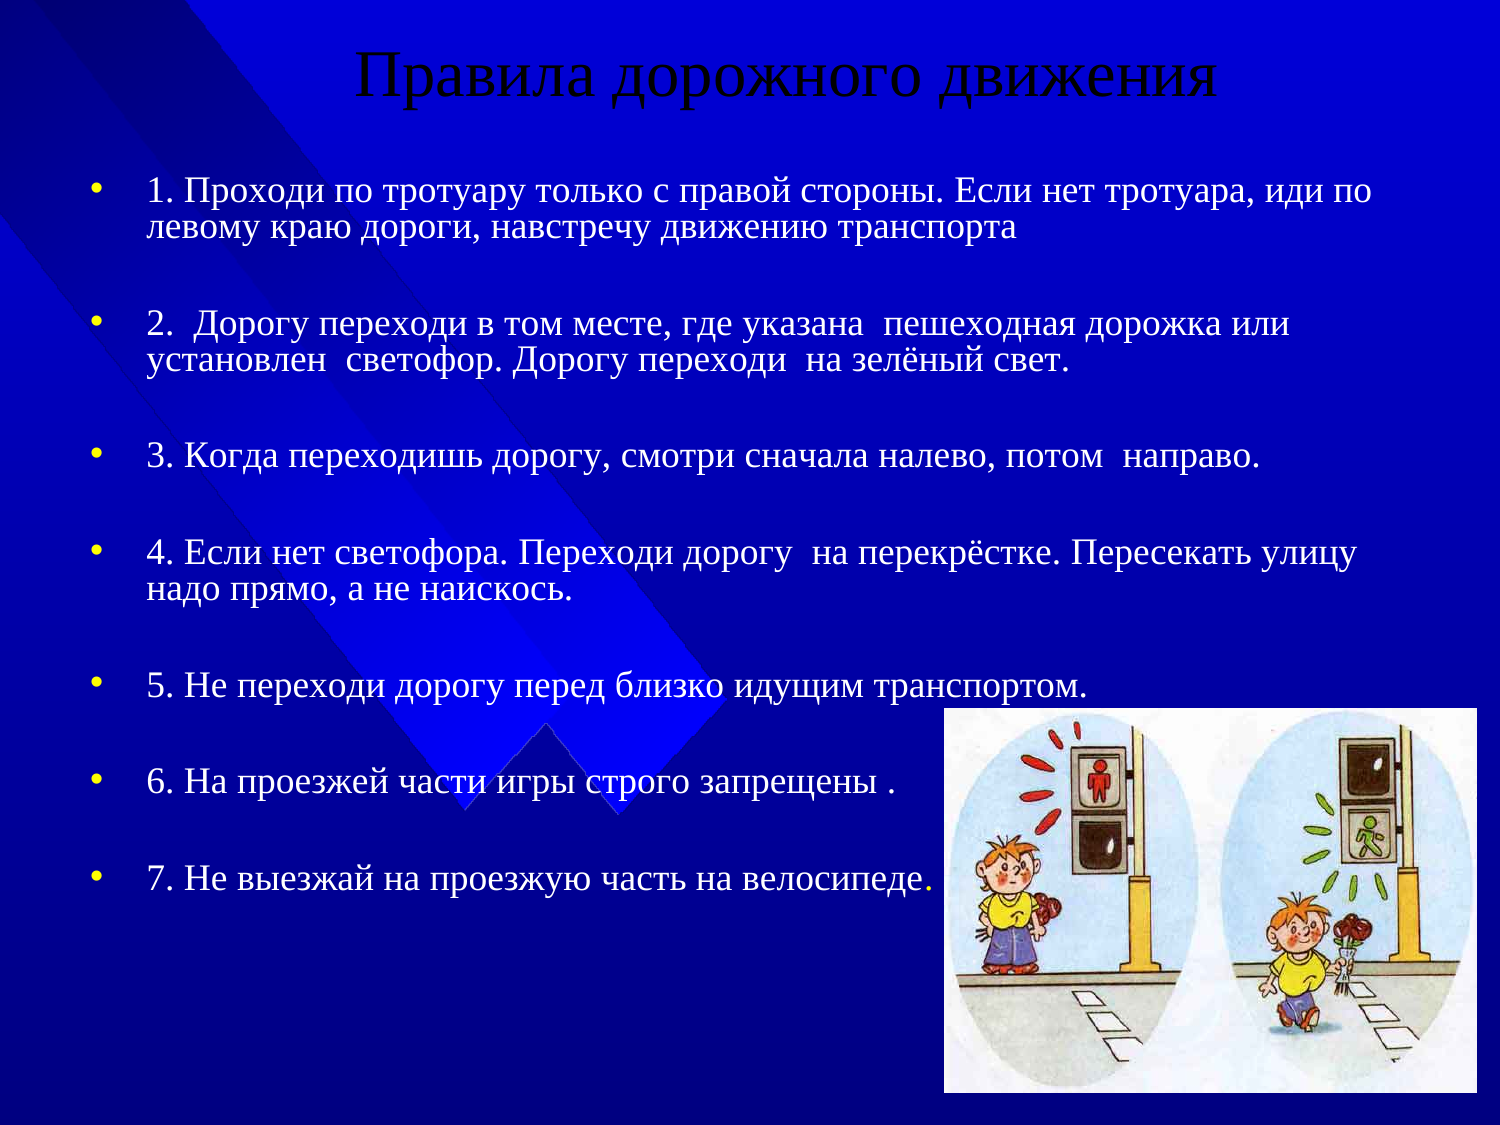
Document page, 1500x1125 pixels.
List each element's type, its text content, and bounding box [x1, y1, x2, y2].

list 1. Проходи по тротуару только с правой стороны. Если нет тротуapa, иди по левому краю дороги, навстречу движению транспорта 2. Дорогу переходи в том месте, где указaнa пешеходная дорожка или ycтановлeн светофор. Дорогу переходи на зелёный свет. 3. Когда переходишь дорогу, смотри сначала налево, потом направо. 4. Если нет светофора. Переходи доpoгу на перекрёстке. Пересекать улицу надо прямо, а не наискось. 5. Не переходи доpогу перед близко идущим транспортом. 6. На проезжей части игры строго запрещены . 7. Не выезжай на проезжую часть на велосипеде. [75, 137, 1426, 1071]
title Правила дорожного движения [118, 21, 1469, 177]
picture [944, 708, 1477, 1093]
